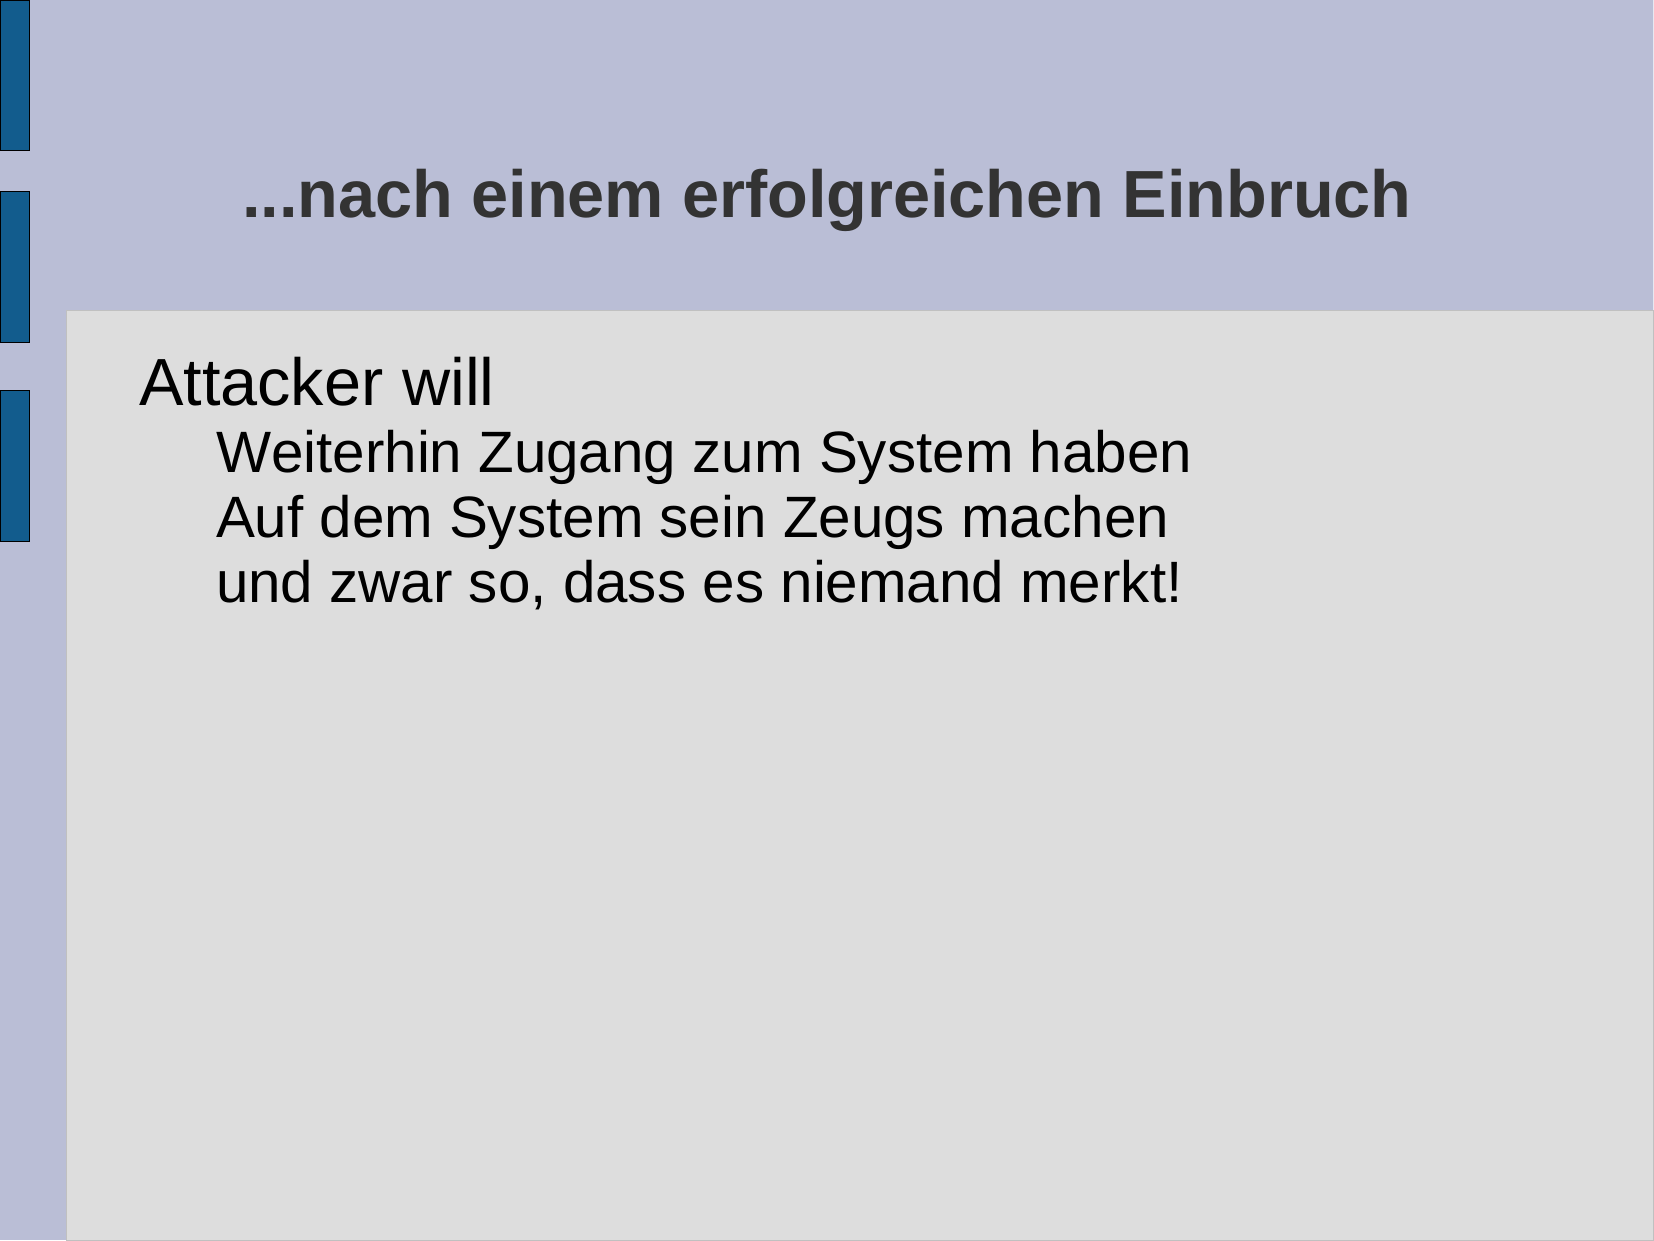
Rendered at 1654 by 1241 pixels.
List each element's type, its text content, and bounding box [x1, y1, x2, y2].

list Attacker will Weiterhin Zugang zum System haben Auf dem System sein Zeugs machen und zwar so, dass es niemand merkt! [121, 344, 1534, 1127]
title ...nach einem erfolgreichen Einbruch [121, 91, 1534, 299]
